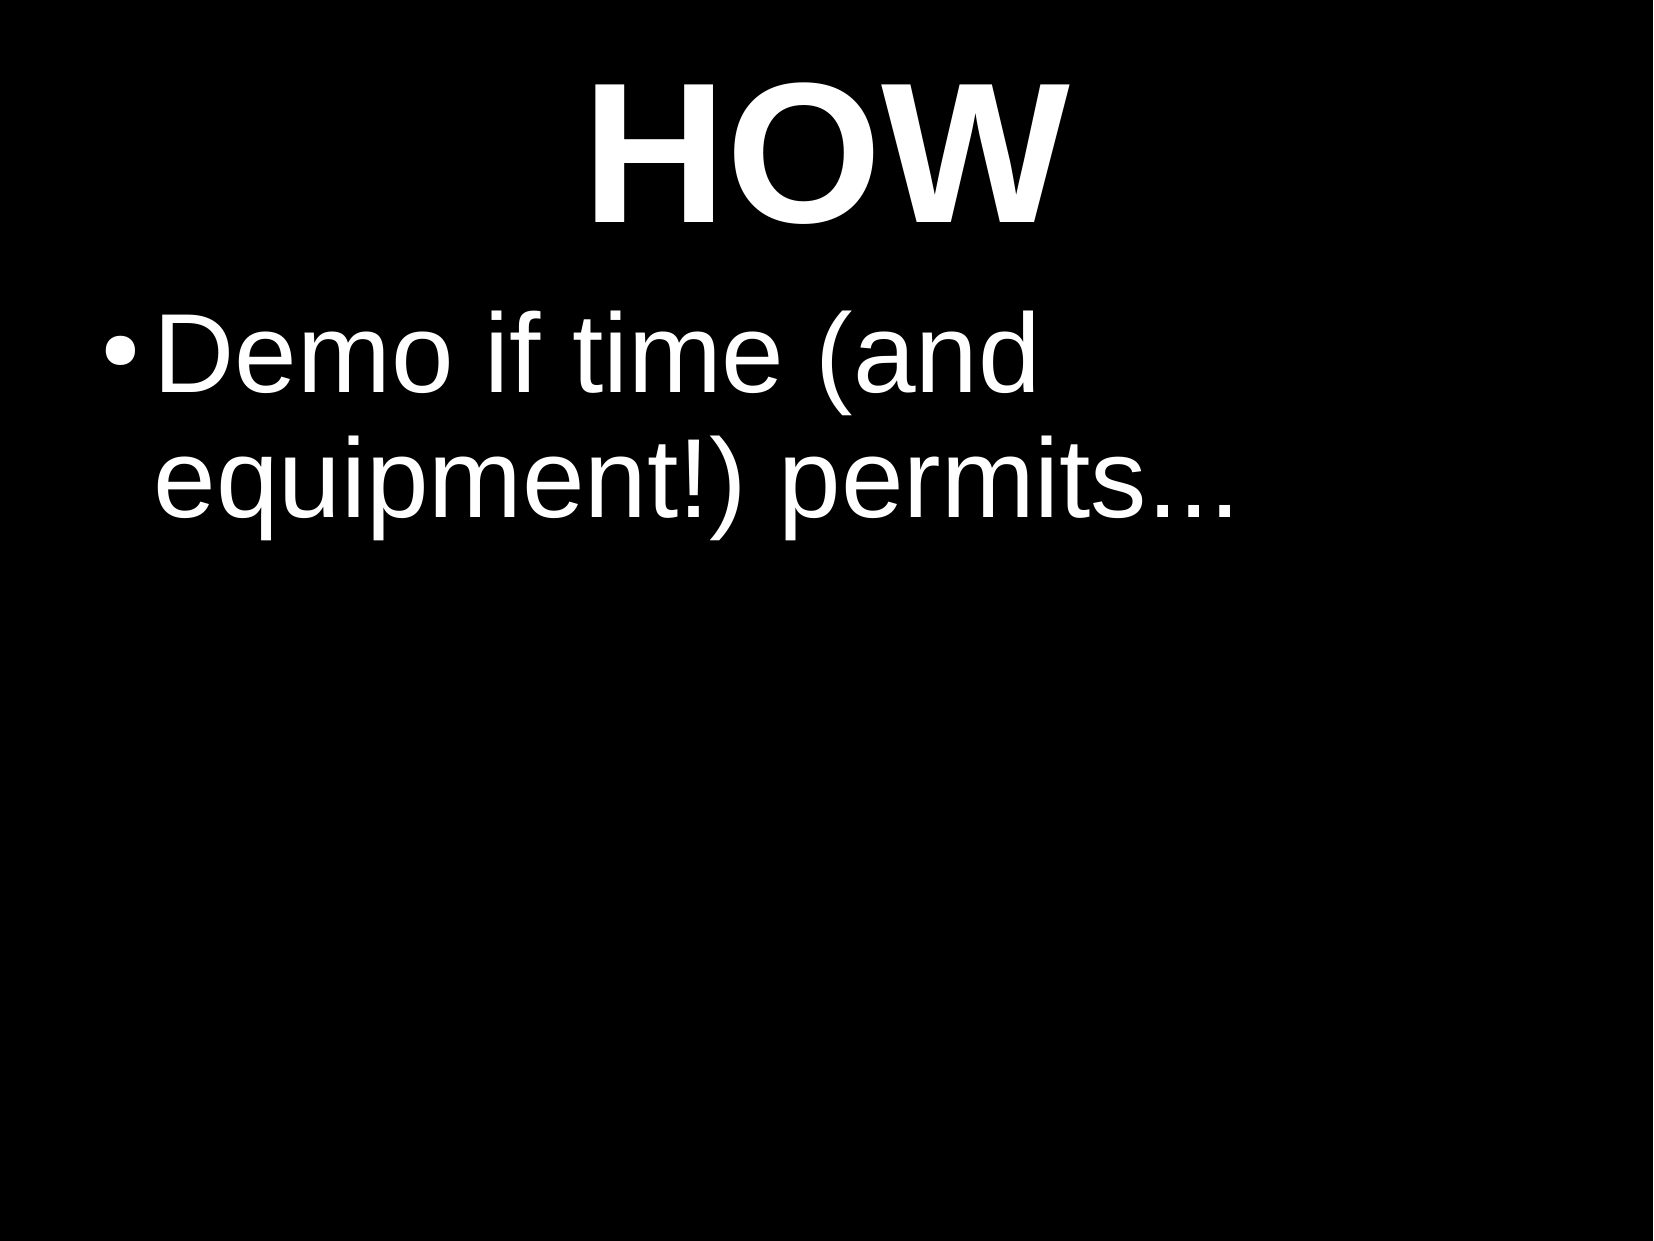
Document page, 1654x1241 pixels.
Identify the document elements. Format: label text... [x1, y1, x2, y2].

list Demo if time (and equipment!) permits... [82, 290, 1571, 1095]
title HOW [82, 41, 1571, 265]
